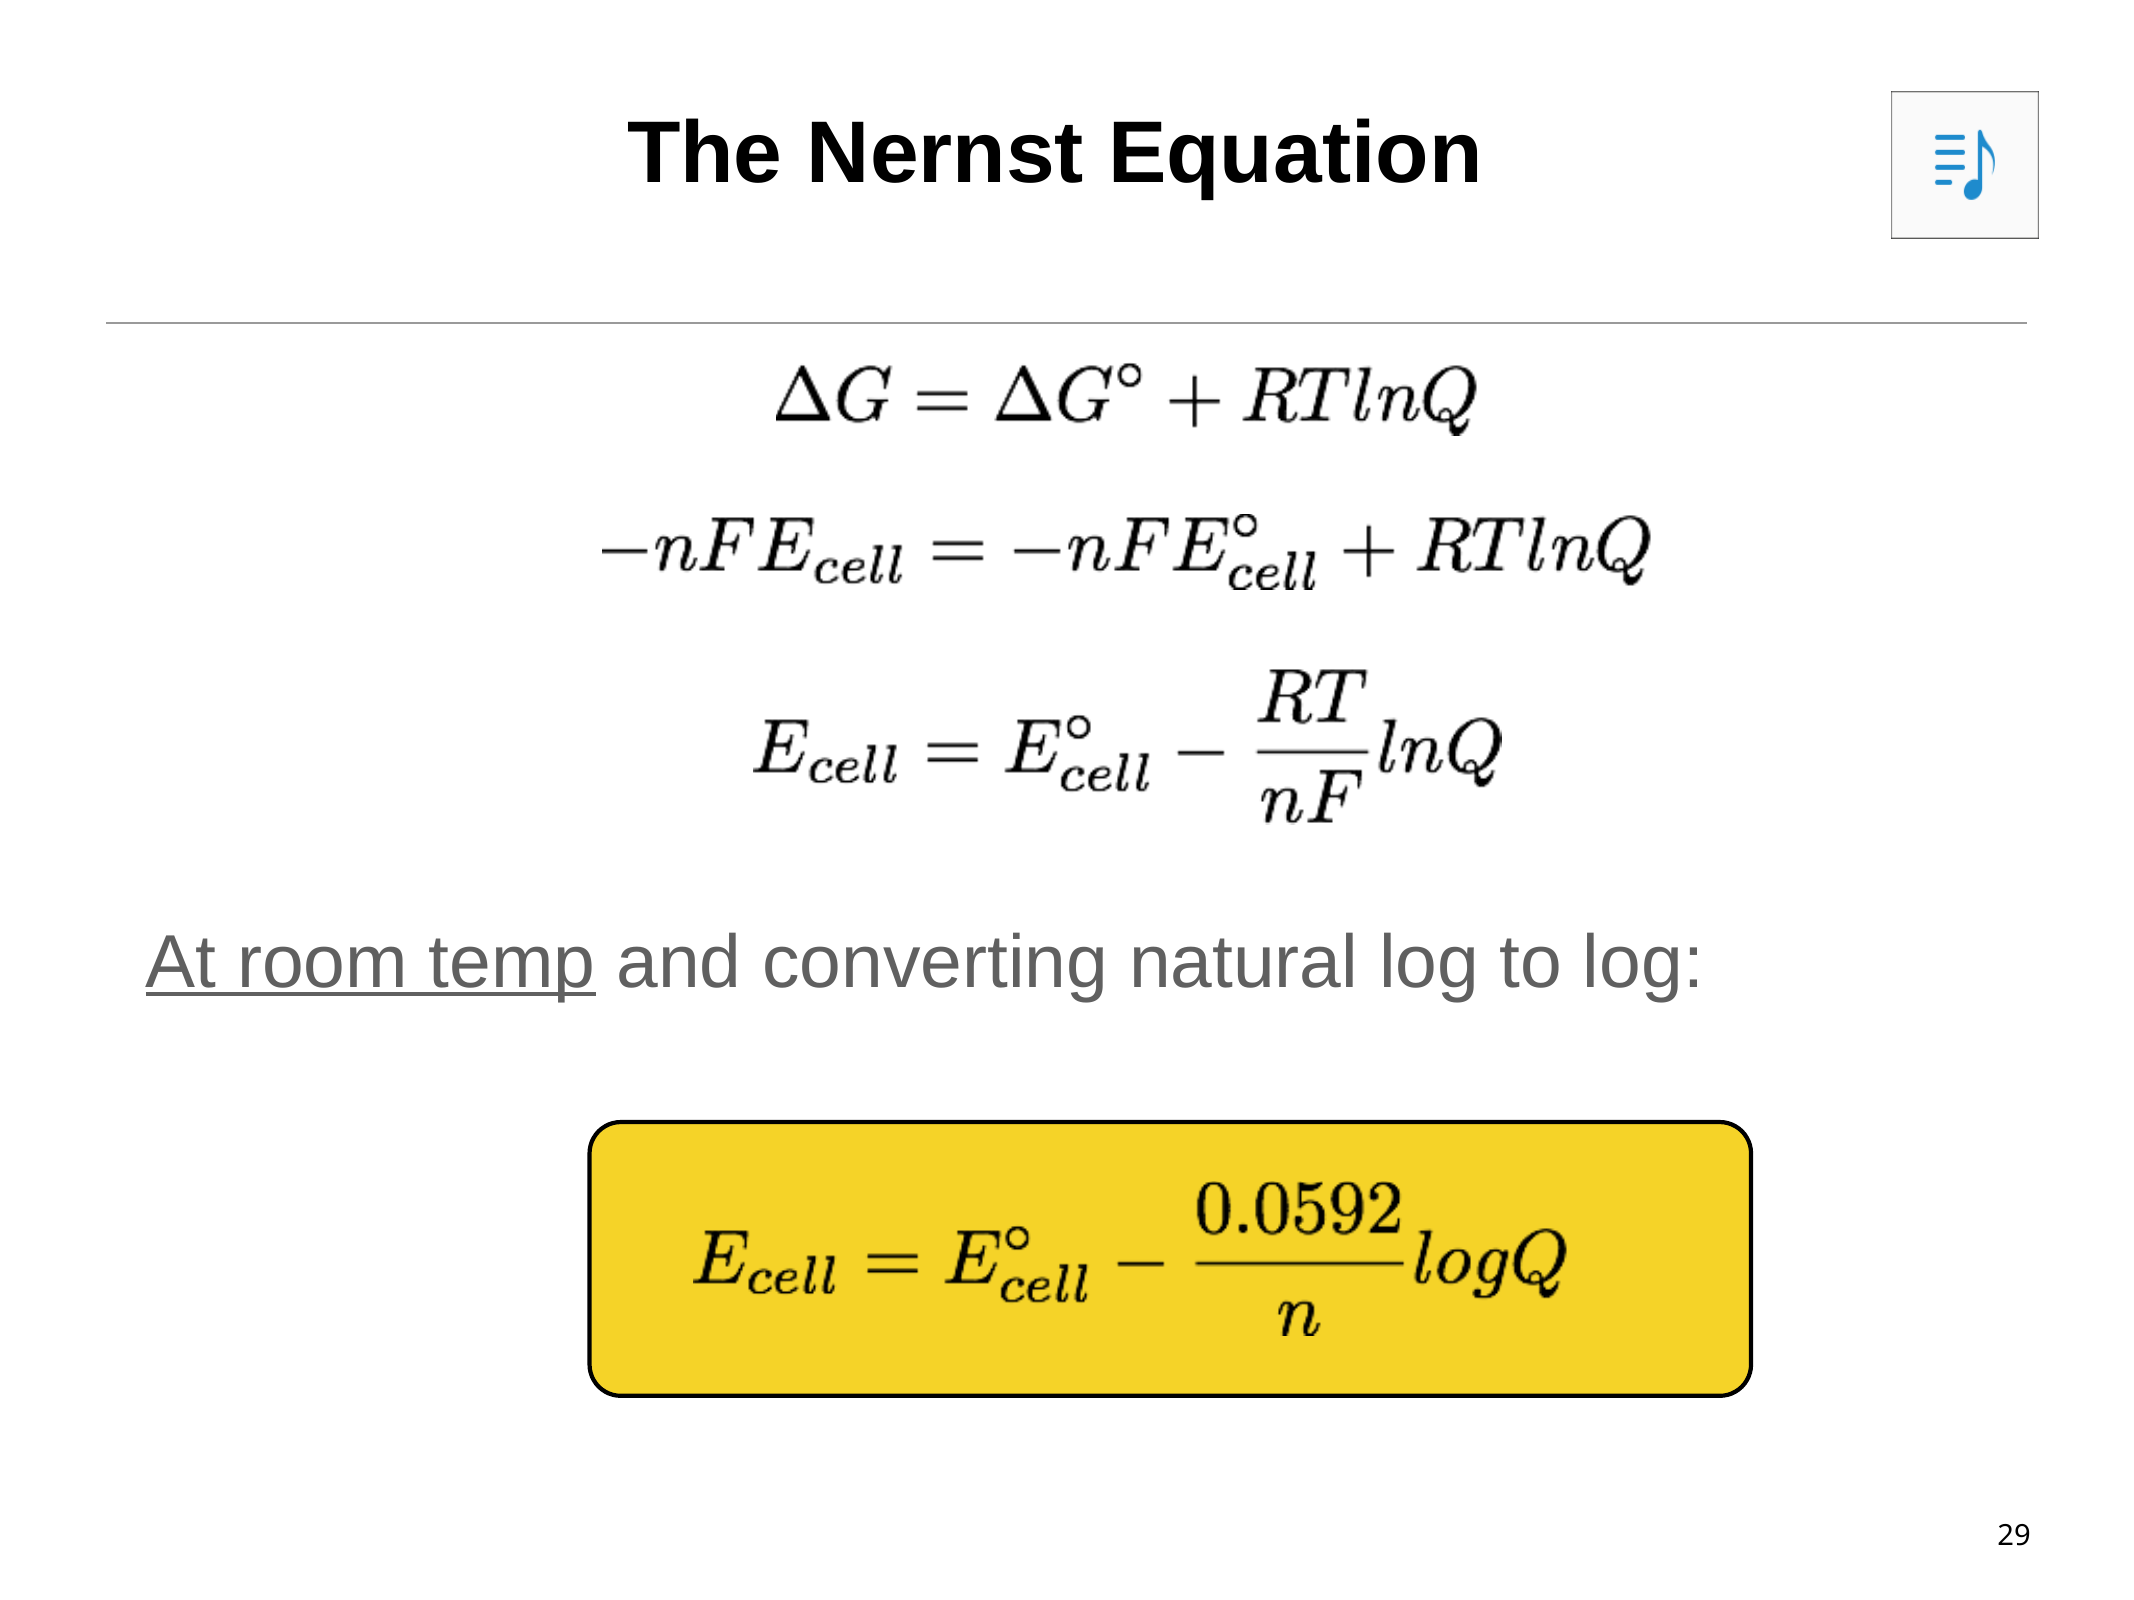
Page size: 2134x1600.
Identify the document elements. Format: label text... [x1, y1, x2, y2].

picture [602, 514, 1653, 590]
picture [693, 1181, 1569, 1336]
list At room temp and converting natural log to log: [93, 904, 2040, 1041]
text_box [589, 1122, 1752, 1396]
text_box [1890, 90, 2041, 241]
title The Nernst Equation [618, 90, 1516, 209]
picture [776, 362, 1479, 436]
picture [753, 668, 1502, 826]
